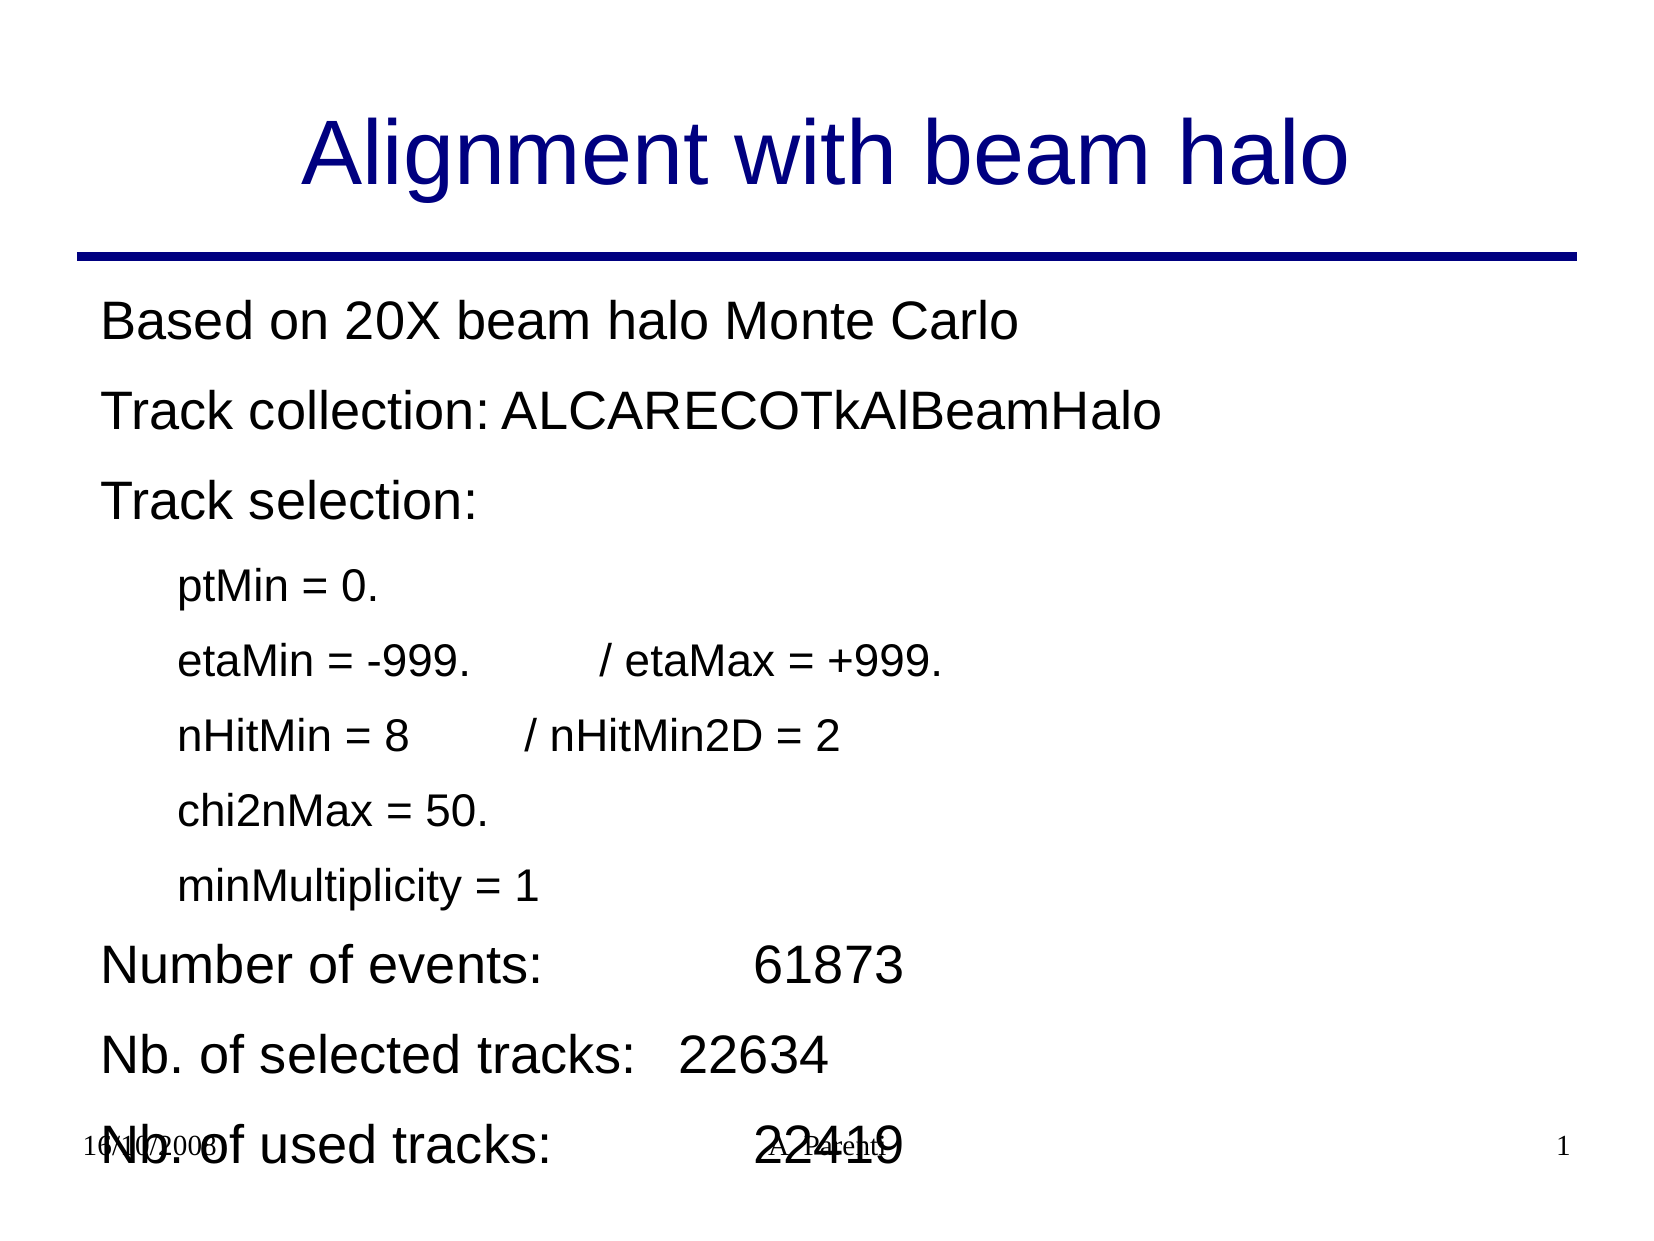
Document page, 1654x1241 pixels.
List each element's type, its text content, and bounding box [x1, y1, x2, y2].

title Alignment with beam halo [82, 56, 1571, 250]
list Based on 20X beam halo Monte Carlo Track collection: ALCARECOTkAlBeamHalo Track selection: ptMin = 0. etaMin = -999. / etaMax = +999. nHitMin = 8 / nHitMin2D = 2 chi2nMax = 50. minMultiplicity = 1 Number of events: 61873 Nb. of selected tracks: 22634 Nb. of used tracks: 22419 [82, 290, 1571, 1176]
